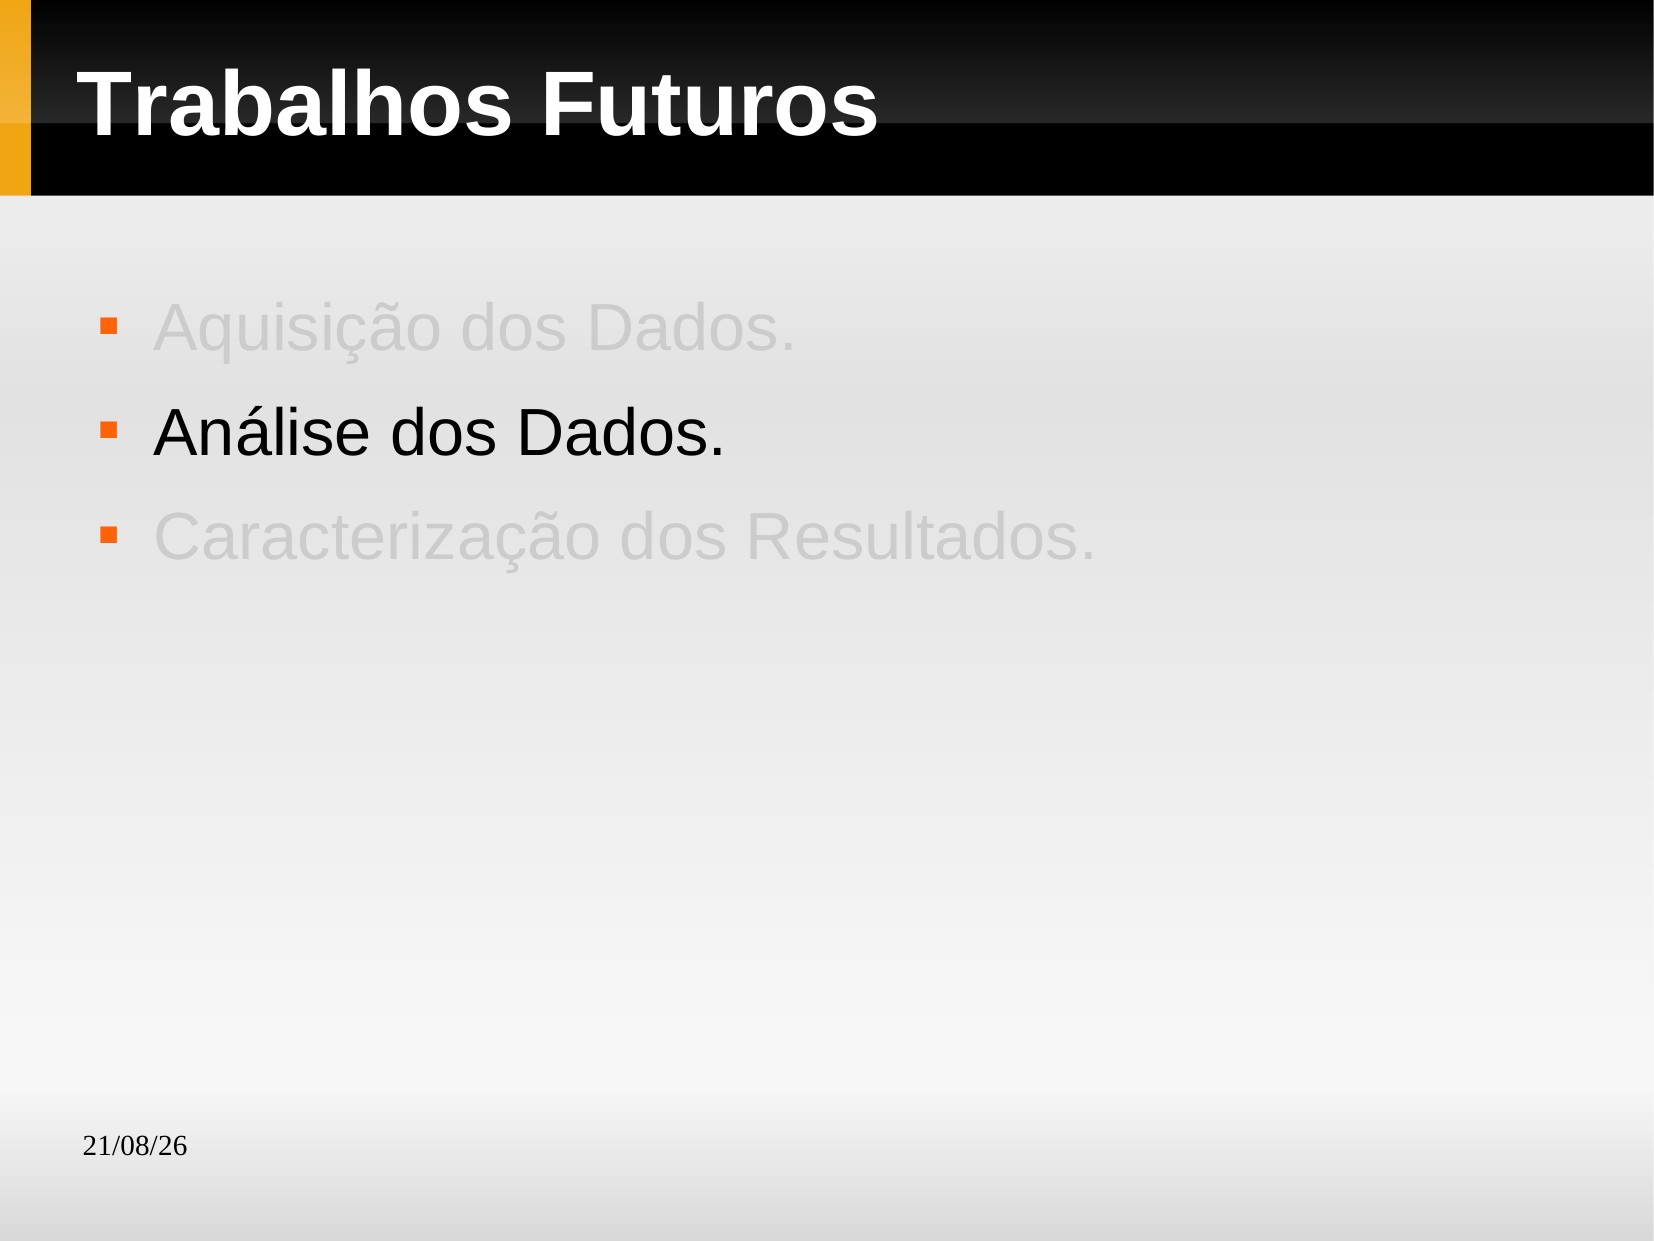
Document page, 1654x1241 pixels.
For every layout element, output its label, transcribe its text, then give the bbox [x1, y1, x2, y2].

list Aquisição dos Dados. Análise dos Dados. Caracterização dos Resultados. [82, 290, 1571, 1094]
title Trabalhos Futuros [76, 7, 1565, 200]
picture [0, 0, 1654, 1241]
